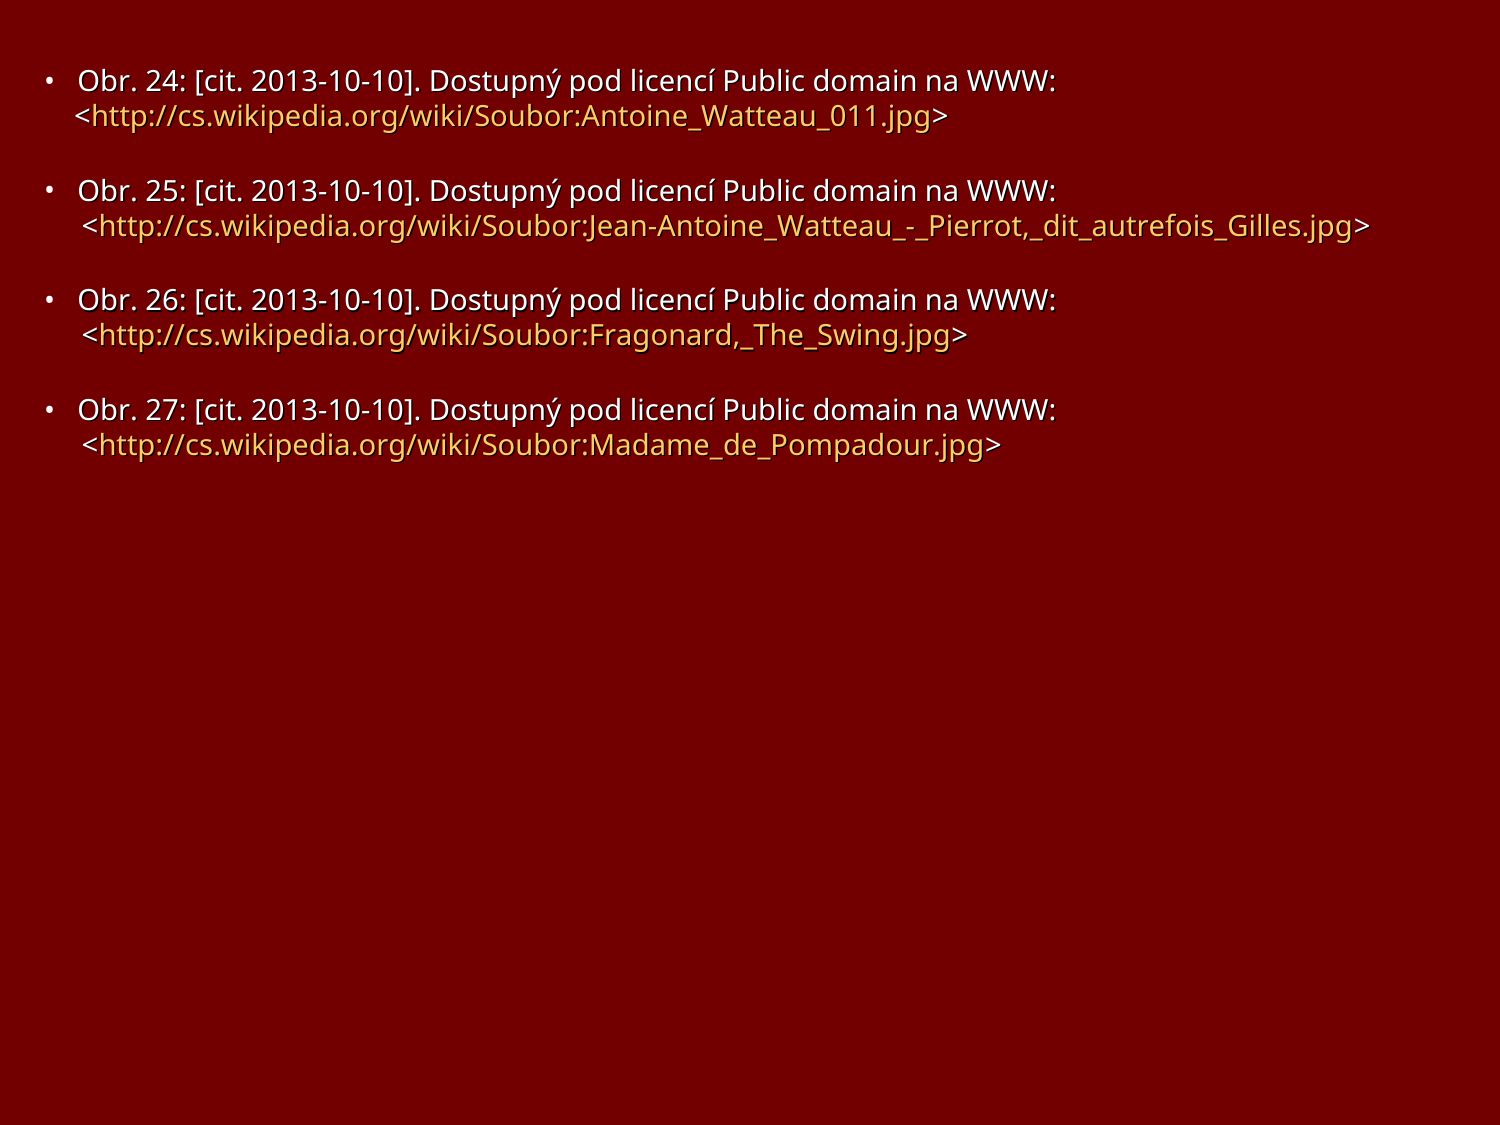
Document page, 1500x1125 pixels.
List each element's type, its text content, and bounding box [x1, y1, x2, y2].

text_box Obr. 24: [cit. 2013-10-10]. Dostupný pod licencí Public domain na WWW: <http://cs.wikipedia.org/wiki/Soubor:Antoine_Watteau_011.jpg> Obr. 25: [cit. 2013-10-10]. Dostupný pod licencí Public domain na WWW: <http://cs.wikipedia.org/wiki/Soubor:Jean-Antoine_Watteau_-_Pierrot,_dit_autrefois_Gilles.jpg> Obr. 26: [cit. 2013-10-10]. Dostupný pod licencí Public domain na WWW: <http://cs.wikipedia.org/wiki/Soubor:Fragonard,_The_Swing.jpg> Obr. 27: [cit. 2013-10-10]. Dostupný pod licencí Public domain na WWW: <http://cs.wikipedia.org/wiki/Soubor:Madame_de_Pompadour.jpg> [29, 54, 1483, 579]
